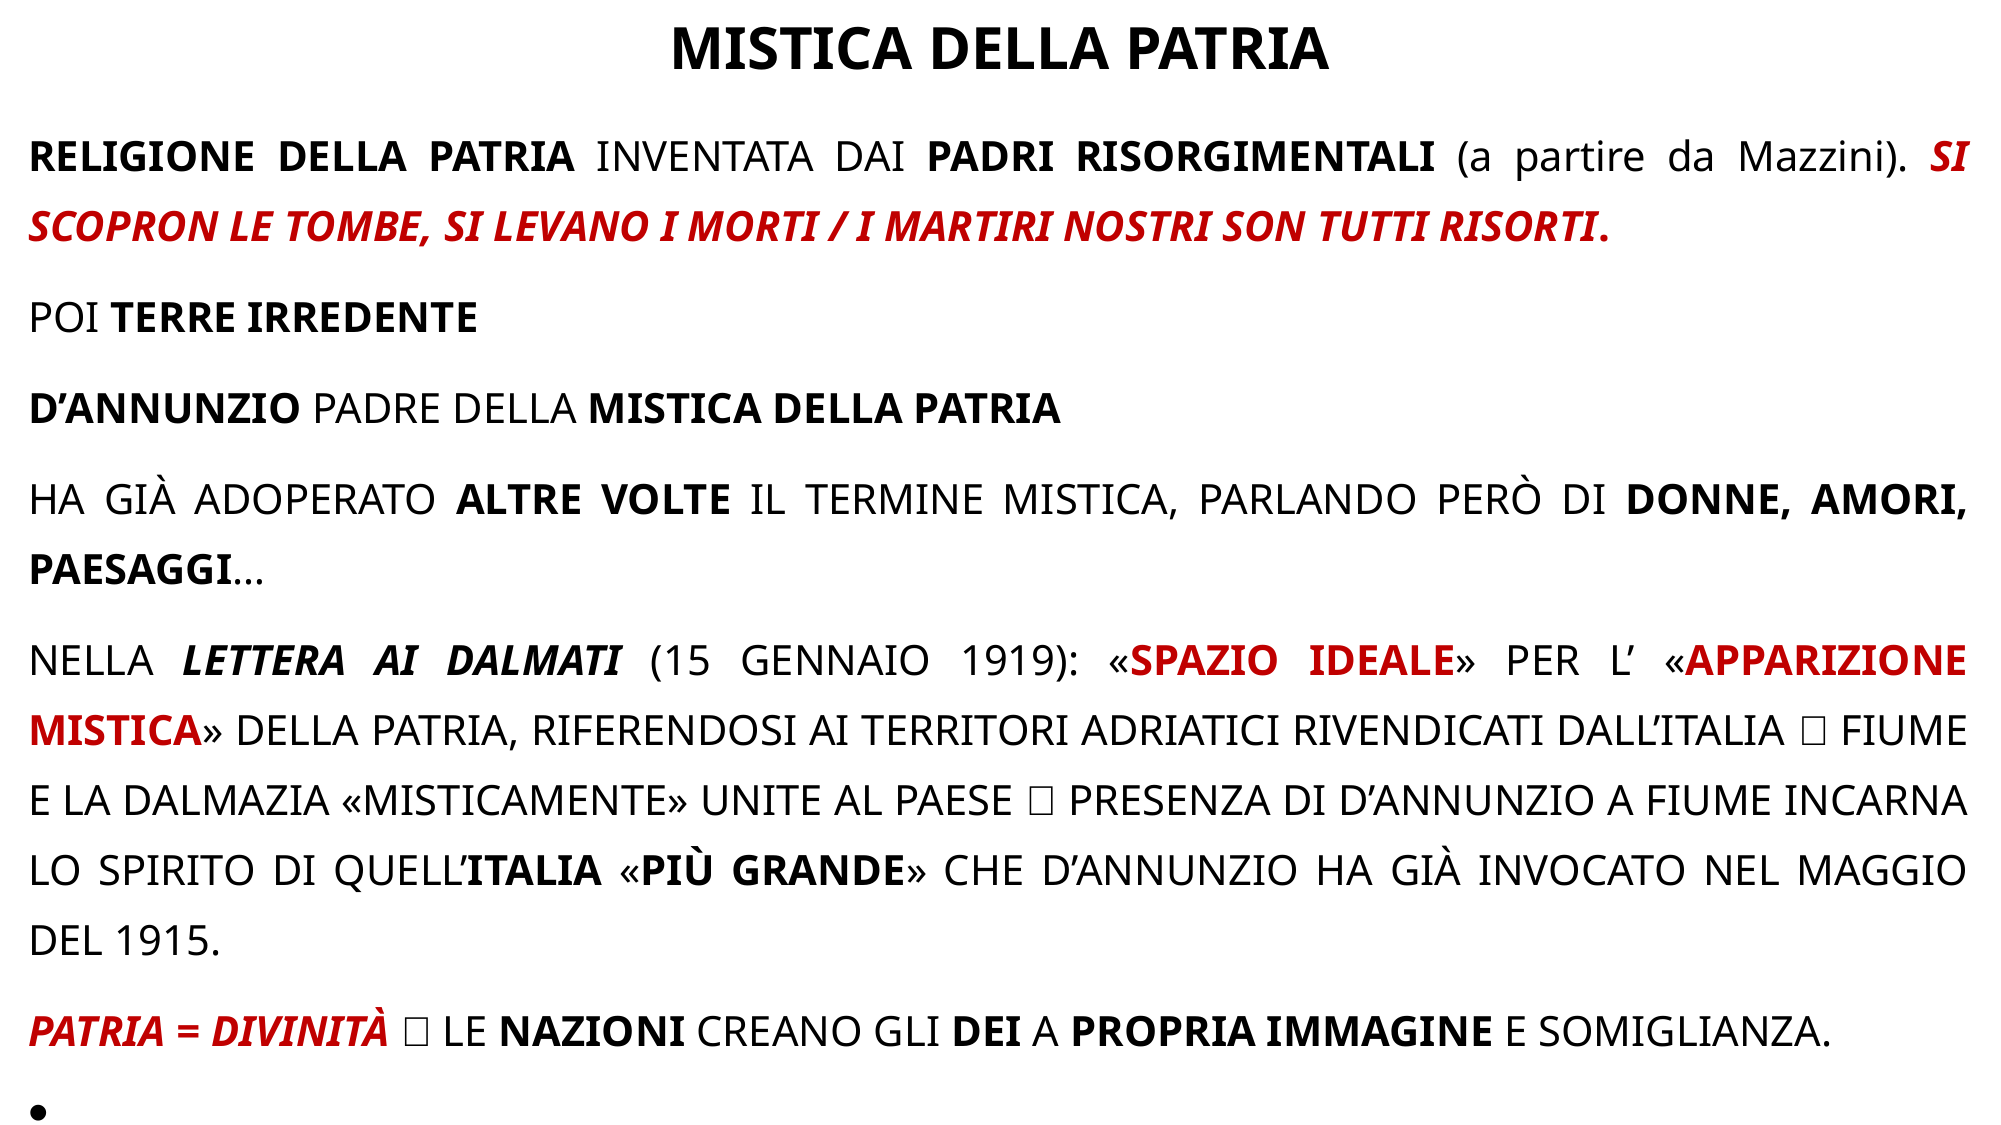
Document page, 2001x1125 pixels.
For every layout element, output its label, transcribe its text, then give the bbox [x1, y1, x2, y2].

list RELIGIONE DELLA PATRIA INVENTATA DAI PADRI RISORGIMENTALI (a partire da Mazzini). SI SCOPRON LE TOMBE, SI LEVANO I MORTI / I MARTIRI NOSTRI SON TUTTI RISORTI. POI TERRE IRREDENTE D’ANNUNZIO PADRE DELLA MISTICA DELLA PATRIA HA GIÀ ADOPERATO ALTRE VOLTE IL TERMINE MISTICA, PARLANDO PERÒ DI DONNE, AMORI, PAESAGGI… NELLA LETTERA AI DALMATI (15 GENNAIO 1919): «SPAZIO IDEALE» PER L’ «APPARIZIONE MISTICA» DELLA PATRIA, RIFERENDOSI AI TERRITORI ADRIATICI RIVENDICATI DALL’ITALIA  FIUME E LA DALMAZIA «MISTICAMENTE» UNITE AL PAESE  PRESENZA DI D’ANNUNZIO A FIUME INCARNA LO SPIRITO DI QUELL’ITALIA «PIÙ GRANDE» CHE D’ANNUNZIO HA GIÀ INVOCATO NEL MAGGIO DEL 1915. PATRIA = DIVINITÀ  LE NAZIONI CREANO GLI DEI A PROPRIA IMMAGINE E SOMIGLIANZA. [13, 101, 1984, 1112]
title MISTICA DELLA PATRIA [137, 0, 1863, 101]
